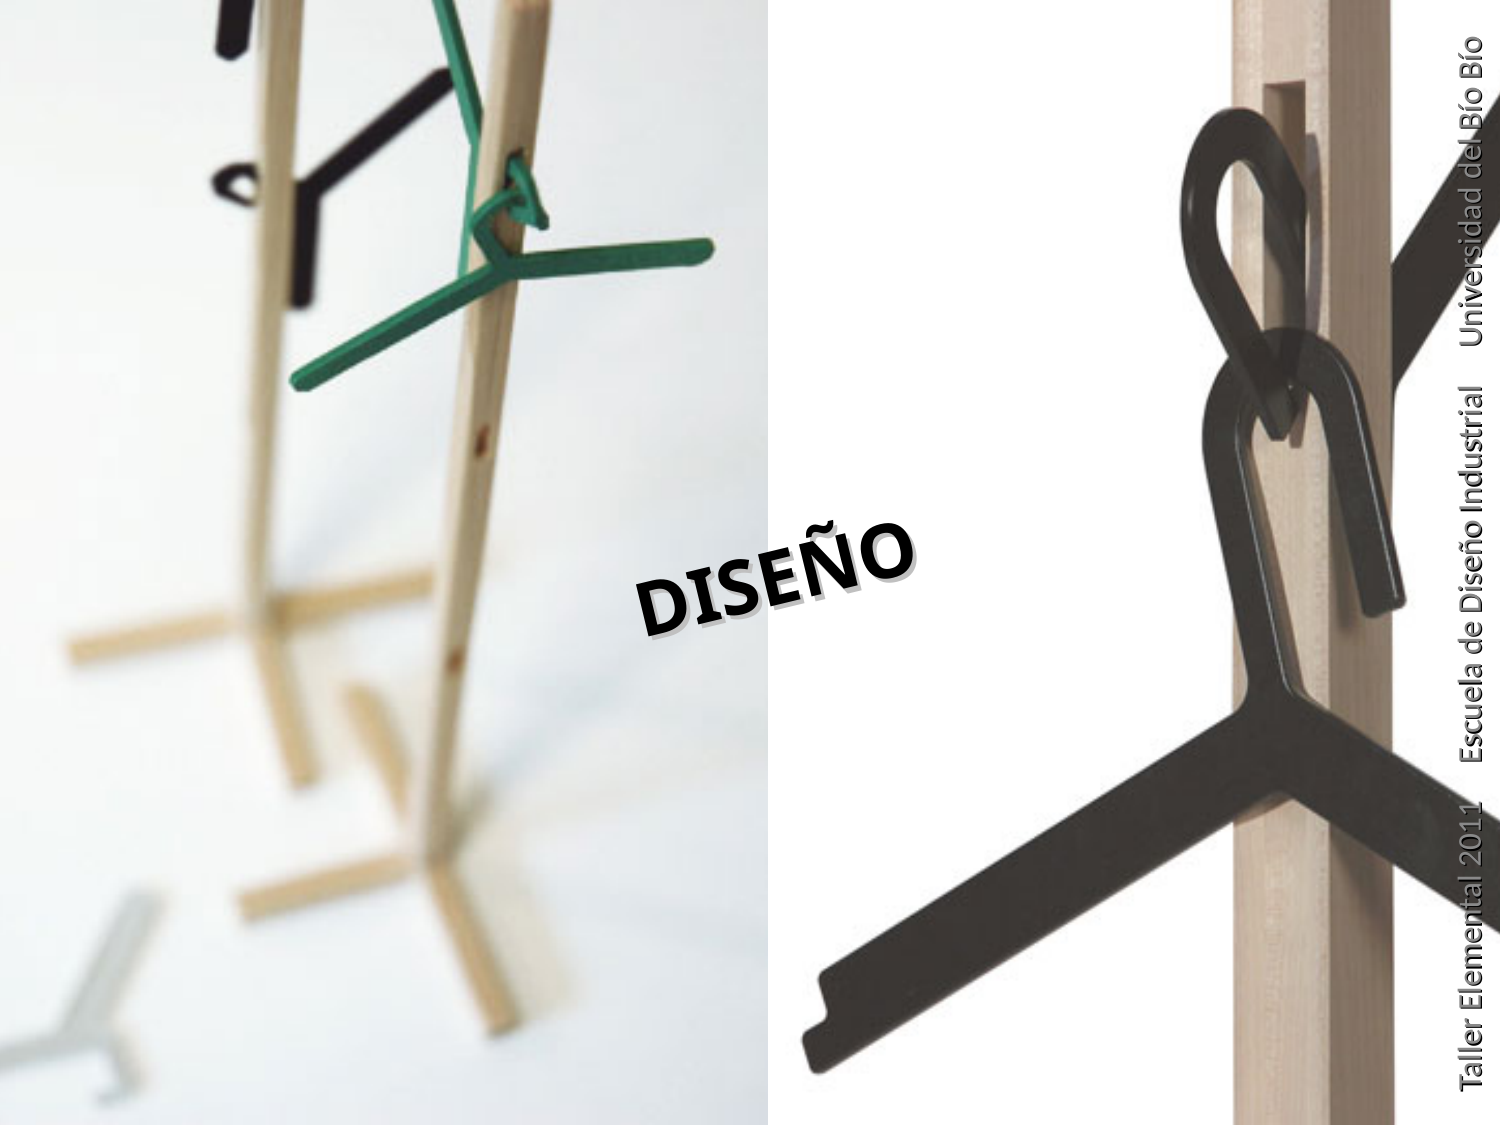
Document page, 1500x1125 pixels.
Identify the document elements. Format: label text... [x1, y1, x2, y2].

text_box Taller Elemental 2011 Escuela de Diseño Industrial Universidad del Bío Bío [1435, 0, 1500, 1106]
picture [0, 0, 768, 1125]
picture [773, 0, 1500, 1125]
text_box DISEÑO [608, 397, 1311, 665]
